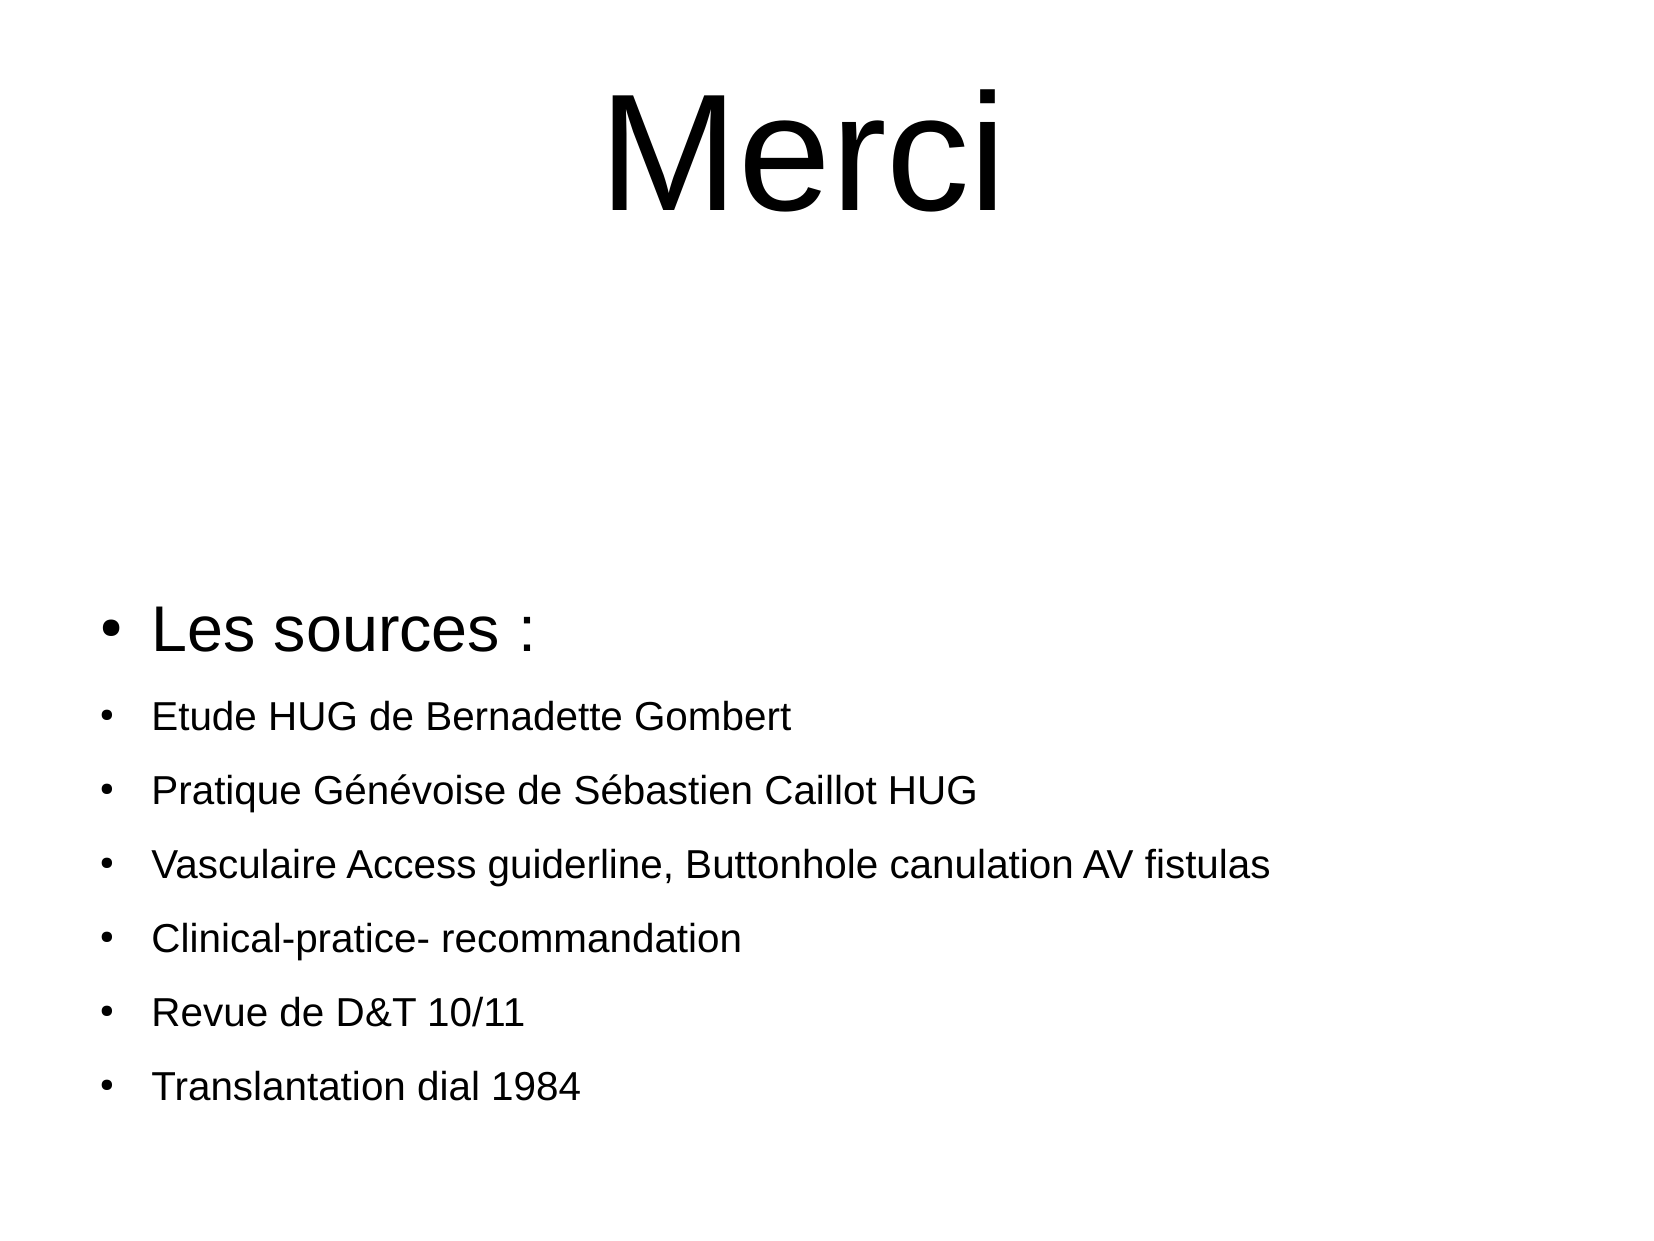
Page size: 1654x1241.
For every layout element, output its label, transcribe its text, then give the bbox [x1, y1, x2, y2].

title Merci [82, 49, 1571, 257]
list Les sources : Etude HUG de Bernadette Gombert Pratique Génévoise de Sébastien Caillot HUG Vasculaire Access guiderline, Buttonhole canulation AV fistulas Clinical-pratice- recommandation Revue de D&T 10/11 Translantation dial 1984 [82, 290, 1571, 1109]
